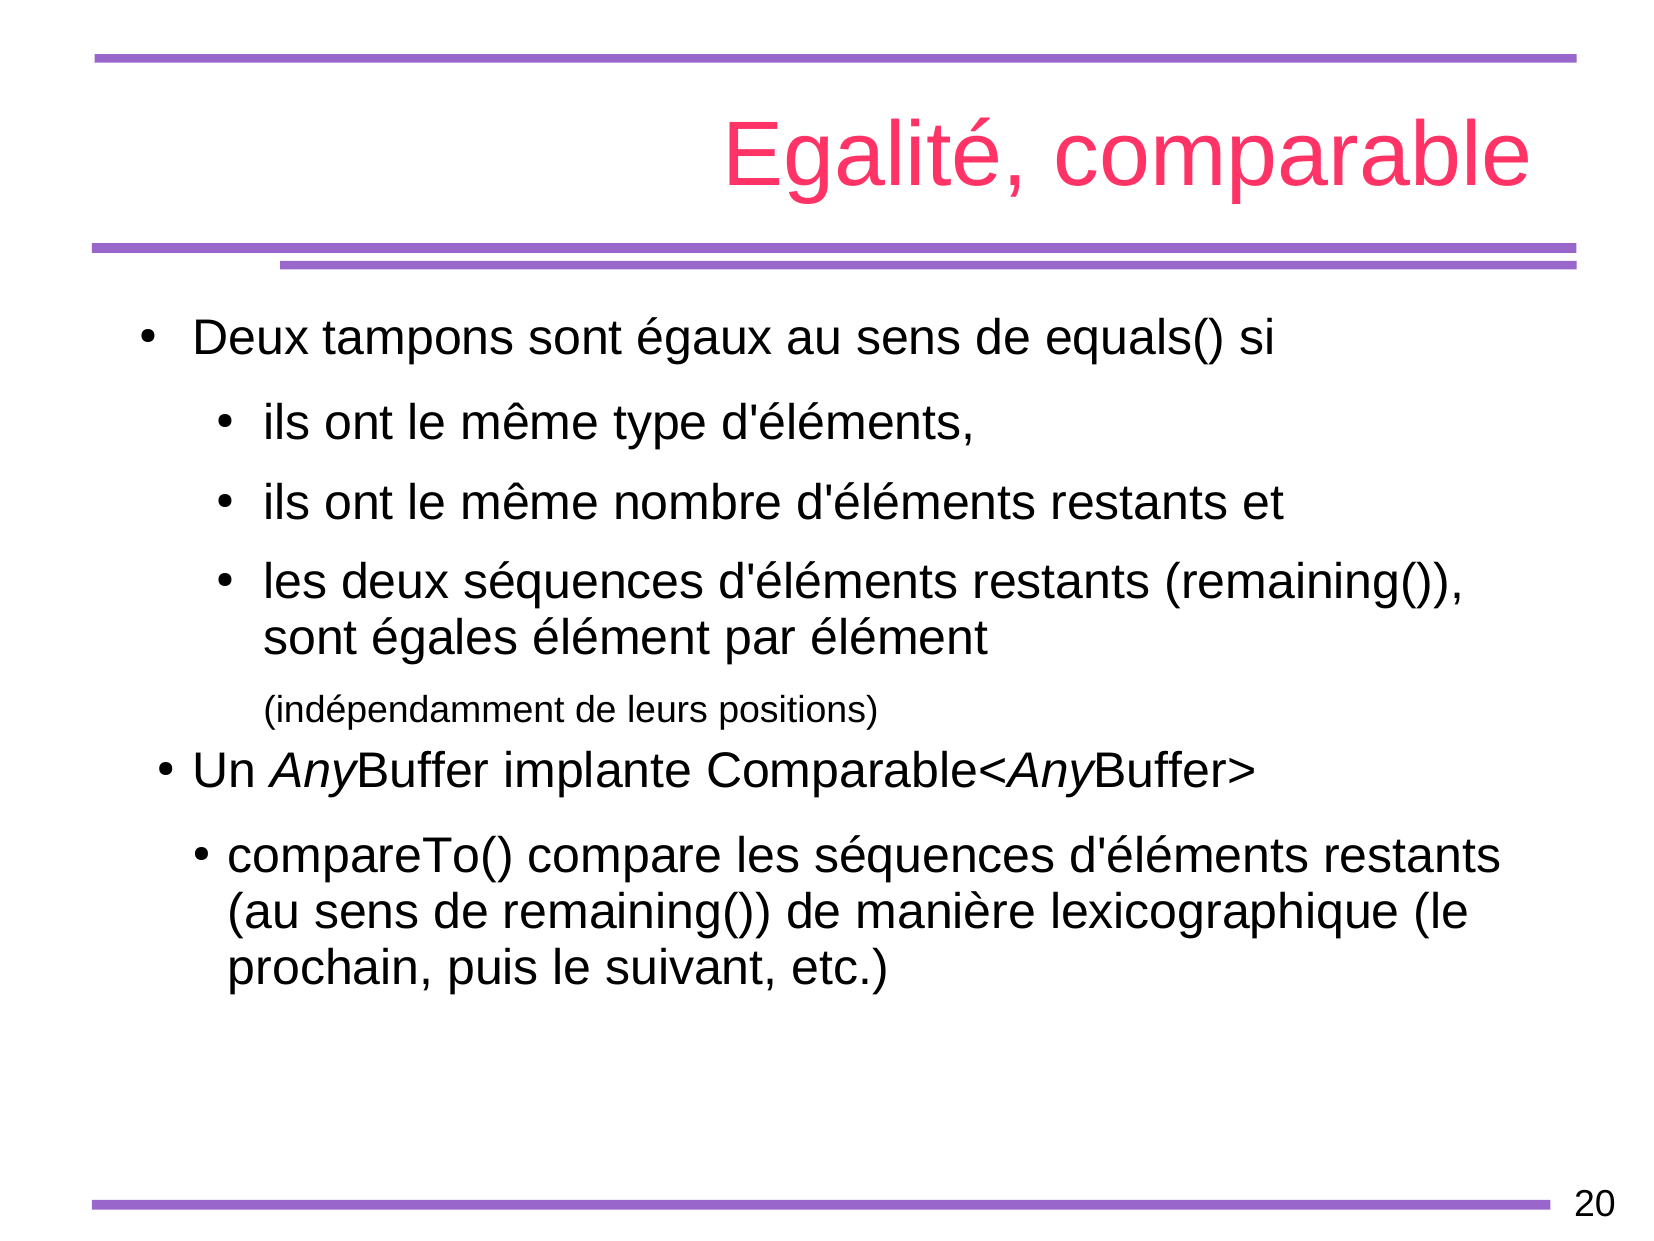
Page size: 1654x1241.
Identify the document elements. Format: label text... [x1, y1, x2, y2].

list Deux tampons sont égaux au sens de equals() si ils ont le même type d'éléments, ils ont le même nombre d'éléments restants et les deux séquences d'éléments restants (remaining()), sont égales élément par élément (indépendamment de leurs positions) Un AnyBuffer implante Comparable<AnyBuffer> compareTo() compare les séquences d'éléments restants (au sens de remaining()) de manière lexicographique (le prochain, puis le suivant, etc.) [121, 309, 1534, 1162]
title Egalité, comparable [121, 49, 1534, 257]
